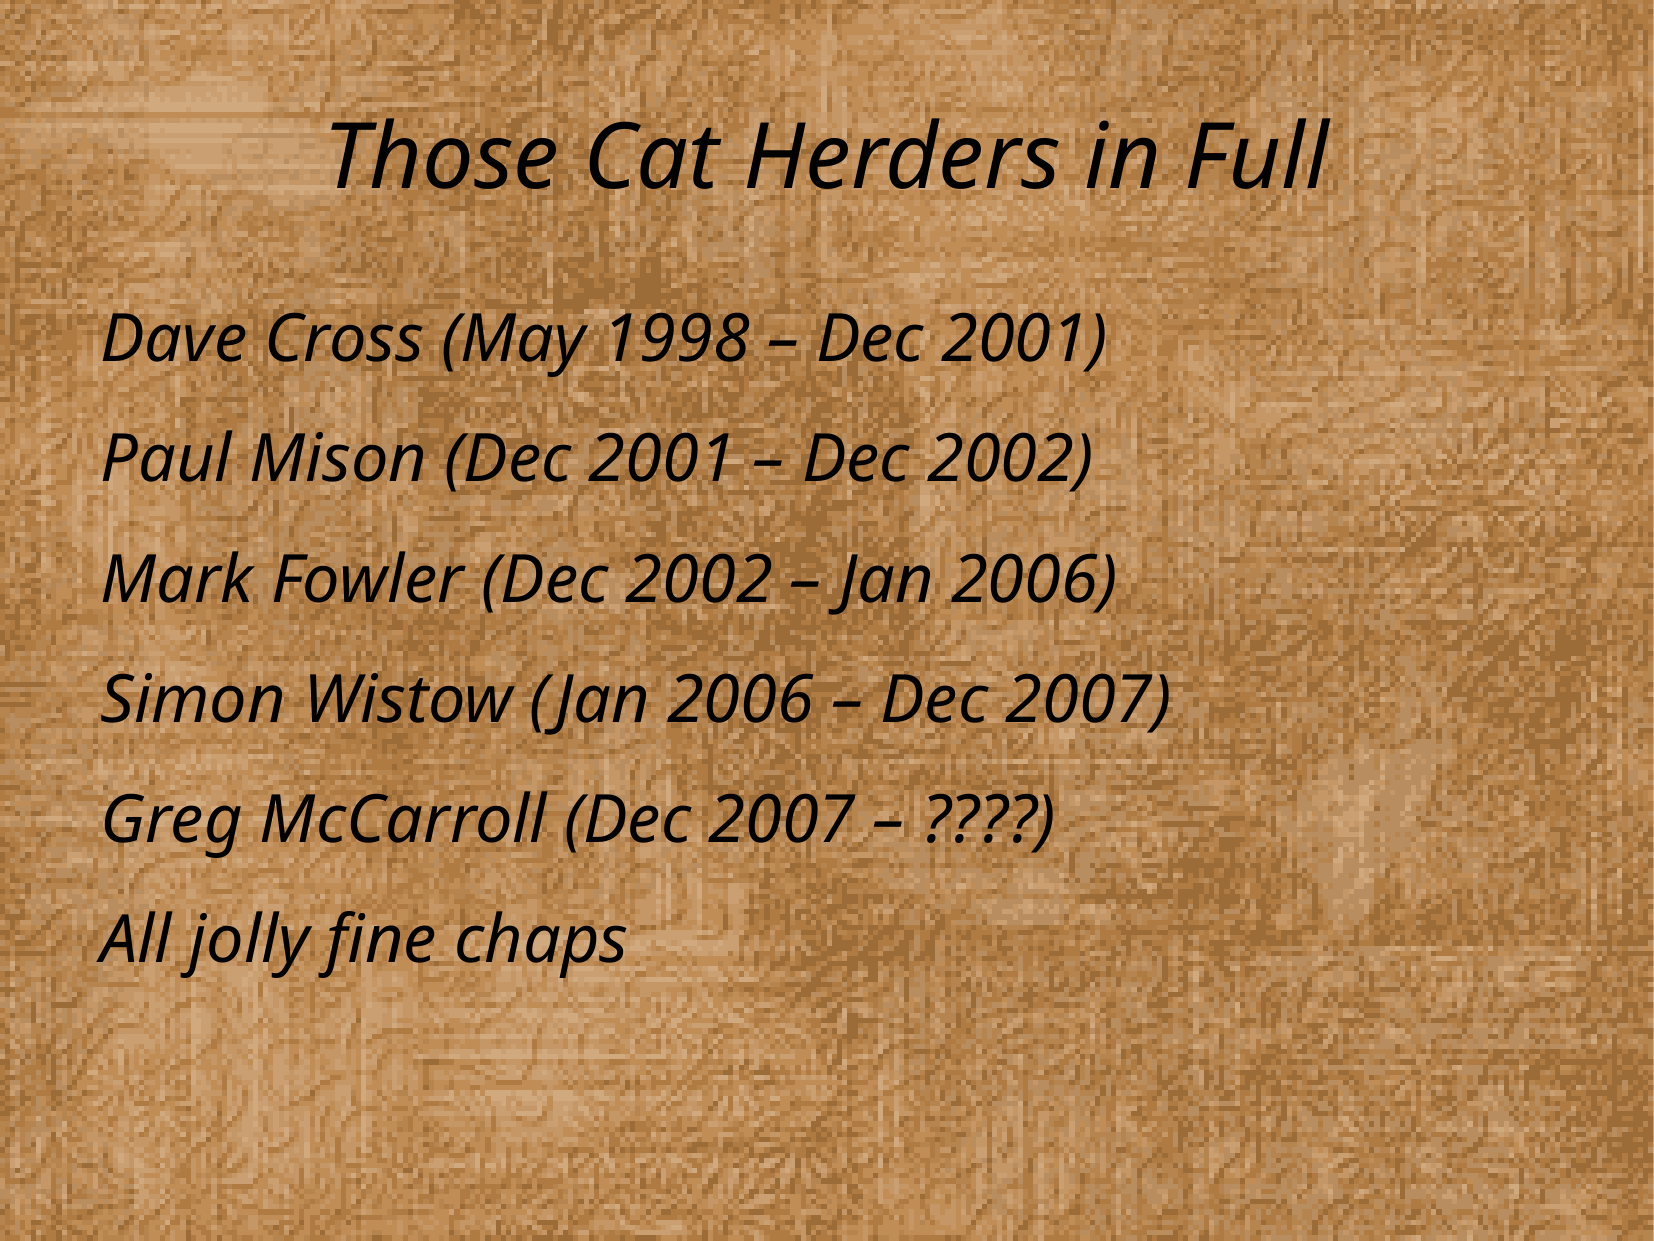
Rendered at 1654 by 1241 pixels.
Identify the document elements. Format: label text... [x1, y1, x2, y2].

title Those Cat Herders in Full [82, 56, 1571, 250]
list Dave Cross (May 1998 – Dec 2001) Paul Mison (Dec 2001 – Dec 2002) Mark Fowler (Dec 2002 – Jan 2006) Simon Wistow (Jan 2006 – Dec 2007) Greg McCarroll (Dec 2007 – ????) All jolly fine chaps [82, 290, 1571, 1094]
picture [0, 0, 1654, 1241]
